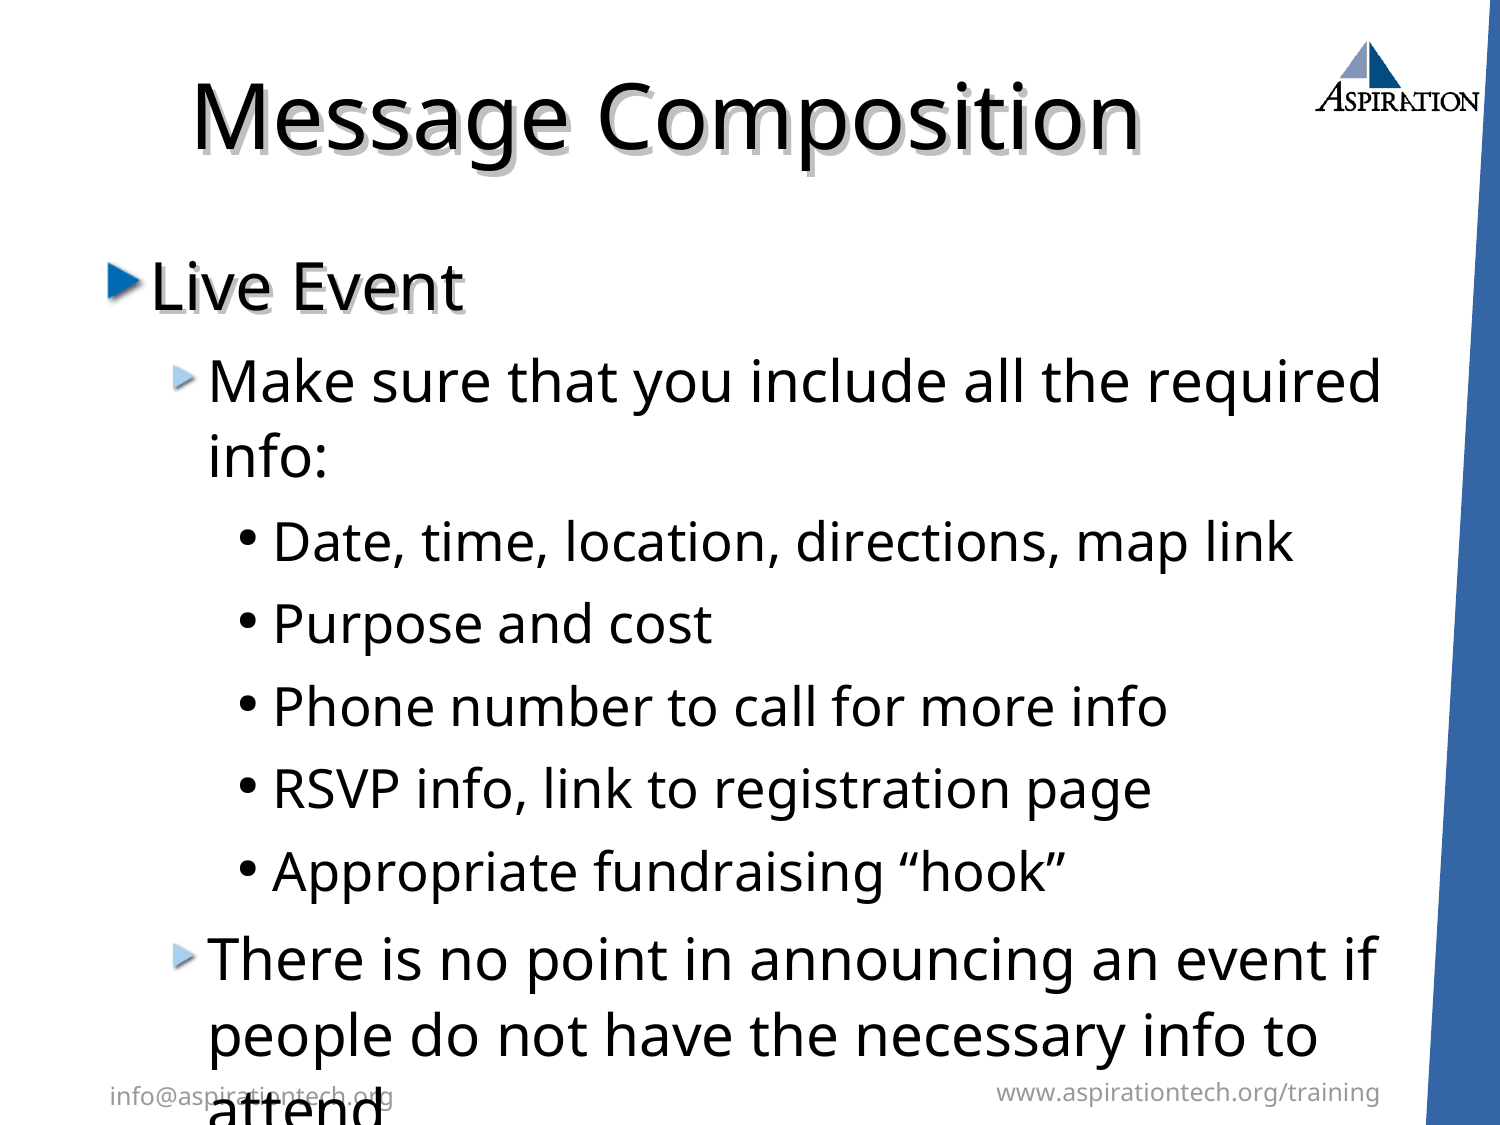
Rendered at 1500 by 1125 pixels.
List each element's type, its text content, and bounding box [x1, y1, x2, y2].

picture [1315, 41, 1480, 120]
title Message Composition [49, 19, 1284, 206]
list Live Event Make sure that you include all the required info: Date, time, location, directions, map link Purpose and cost Phone number to call for more info RSVP info, link to registration page Appropriate fundraising “hook” There is no point in announcing an event if people do not have the necessary info to attend [49, 238, 1447, 993]
